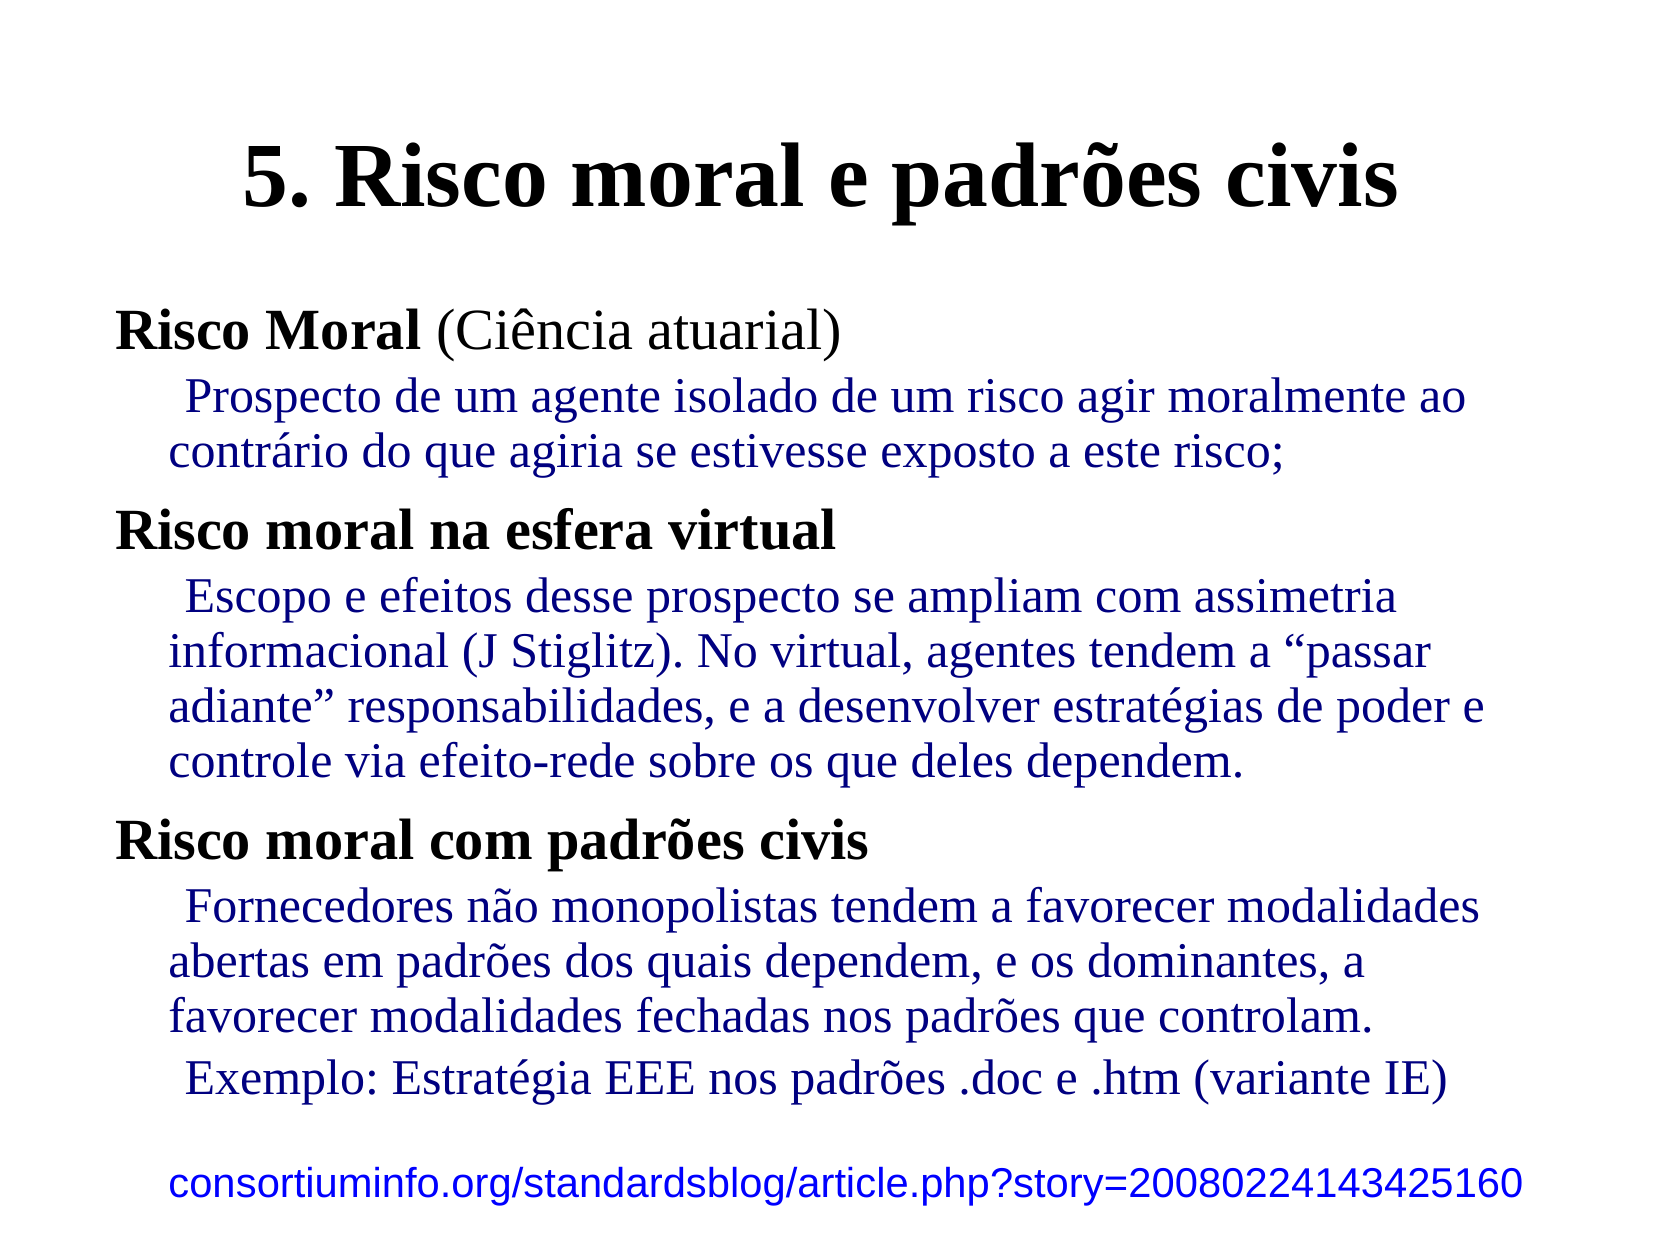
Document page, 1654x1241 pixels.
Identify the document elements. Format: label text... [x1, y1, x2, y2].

text_box Risco Moral (Ciência atuarial) Prospecto de um agente isolado de um risco agir moralmente ao contrário do que agiria se estivesse exposto a este risco; Risco moral na esfera virtual Escopo e efeitos desse prospecto se ampliam com assimetria informacional (J Stiglitz). No virtual, agentes tendem a “passar adiante” responsabilidades, e a desenvolver estratégias de poder e controle via efeito-rede sobre os que deles dependem. Risco moral com padrões civis Fornecedores não monopolistas tendem a favorecer modalidades abertas em padrões dos quais dependem, e os dominantes, a favorecer modalidades fechadas nos padrões que controlam. Exemplo: Estratégia EEE nos padrões .doc e .htm (variante IE) consortiuminfo.org/standardsblog/article.php?story=20080224143425160 [105, 284, 1568, 1201]
title 5. Risco moral e padrões civis [100, 81, 1543, 269]
